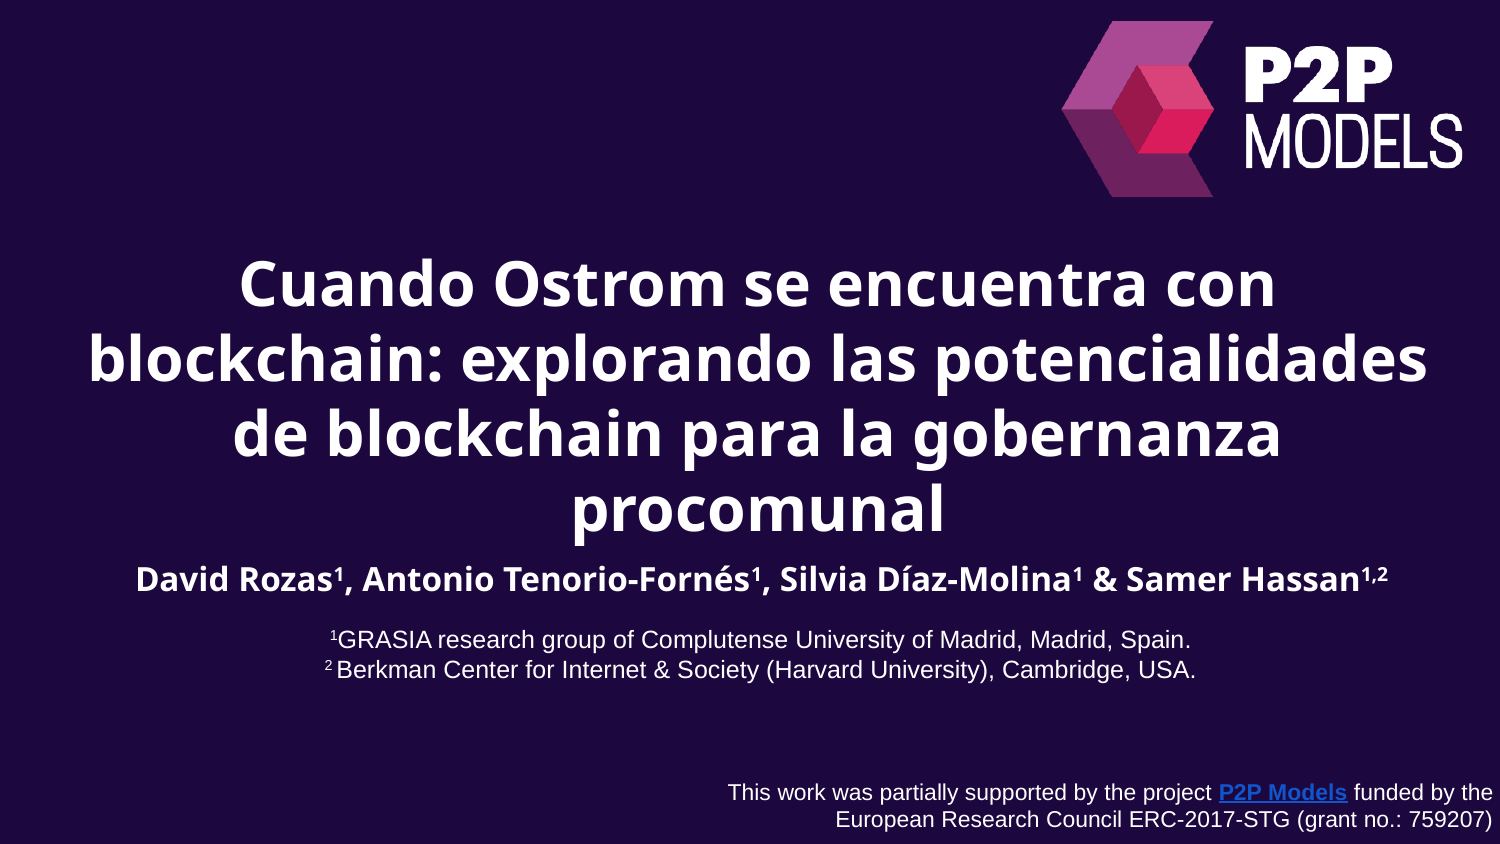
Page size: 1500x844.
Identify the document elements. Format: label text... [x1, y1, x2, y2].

picture [1061, 21, 1463, 198]
text_box Cuando Ostrom se encuentra con blockchain: explorando las potencialidades de blockchain para la gobernanza procomunal [43, 228, 1474, 522]
text_box This work was partially supported by the project P2P Models funded by the European Research Council ERC-2017-STG (grant no.: 759207) [671, 762, 1500, 844]
text_box David Rozas1, Antonio Tenorio-Fornés1, Silvia Díaz-Molina1 & Samer Hassan1,2 1GRASIA research group of Complutense University of Madrid, Madrid, Spain. 2 Berkman Center for Internet & Society (Harvard University), Cambridge, USA. [69, 543, 1454, 720]
